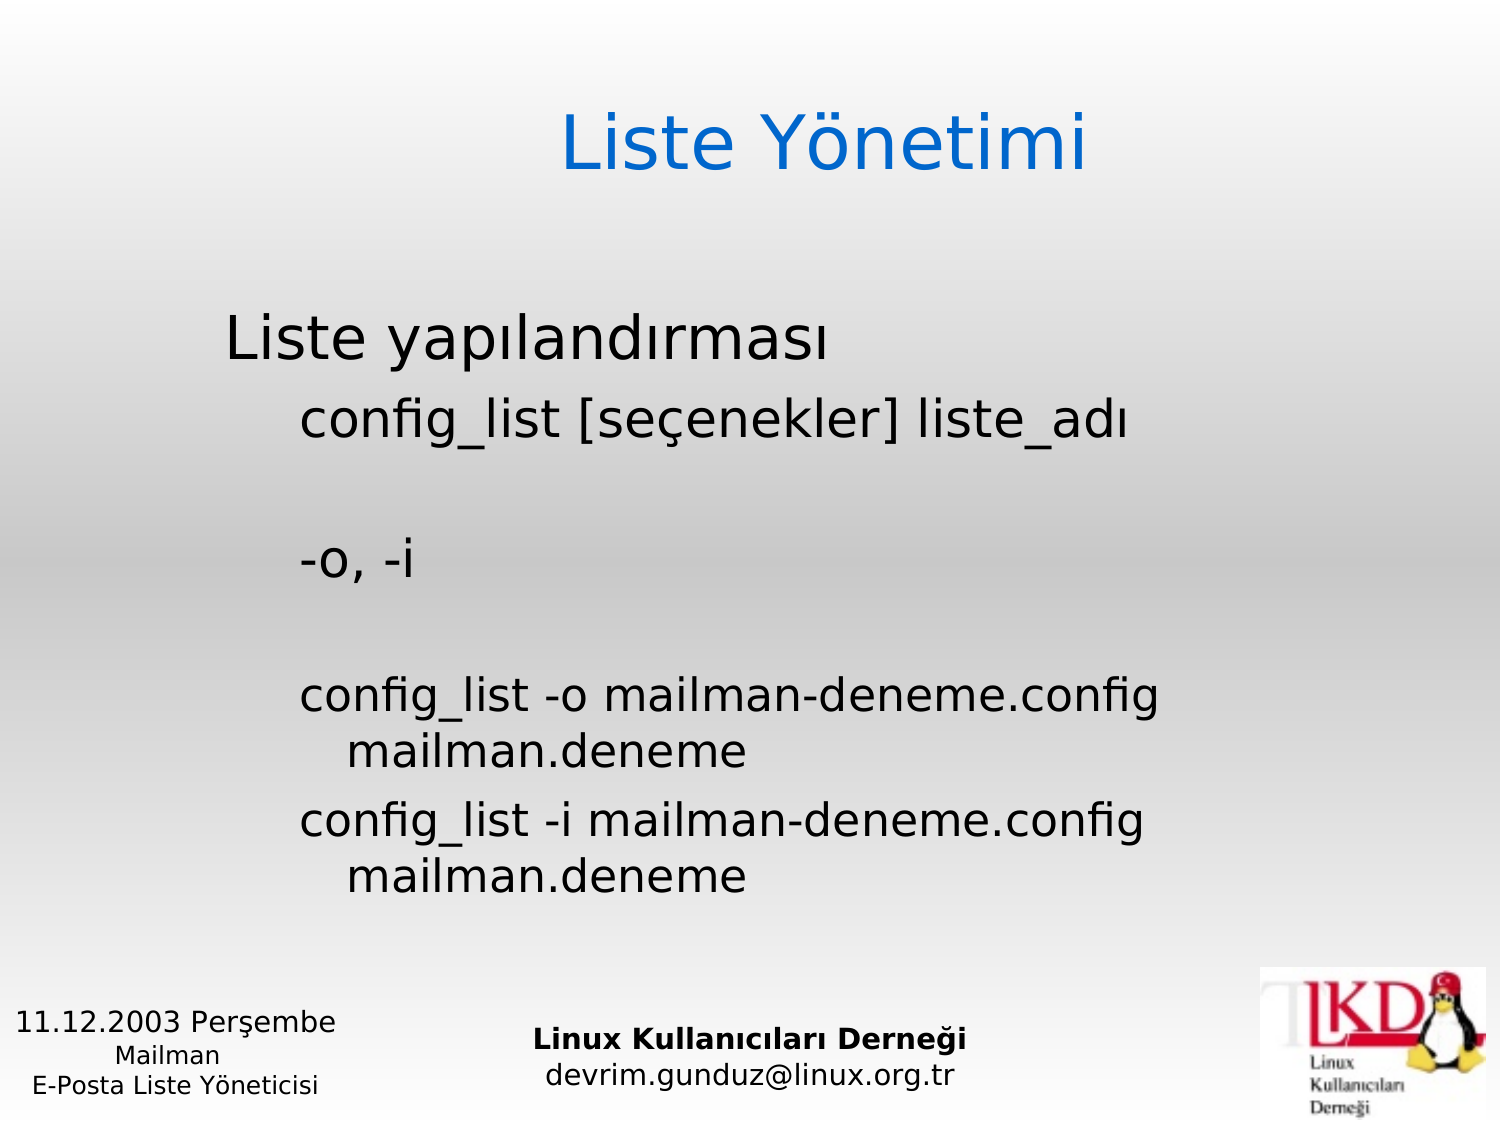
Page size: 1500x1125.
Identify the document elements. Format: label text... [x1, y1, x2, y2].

picture [1260, 967, 1486, 1120]
title Liste Yönetimi [224, 43, 1425, 238]
list Liste yapılandırması config_list [seçenekler] liste_adı -o, -i config_list -o mailman-deneme.config mailman.deneme config_list -i mailman-deneme.config mailman.deneme [224, 299, 1425, 975]
